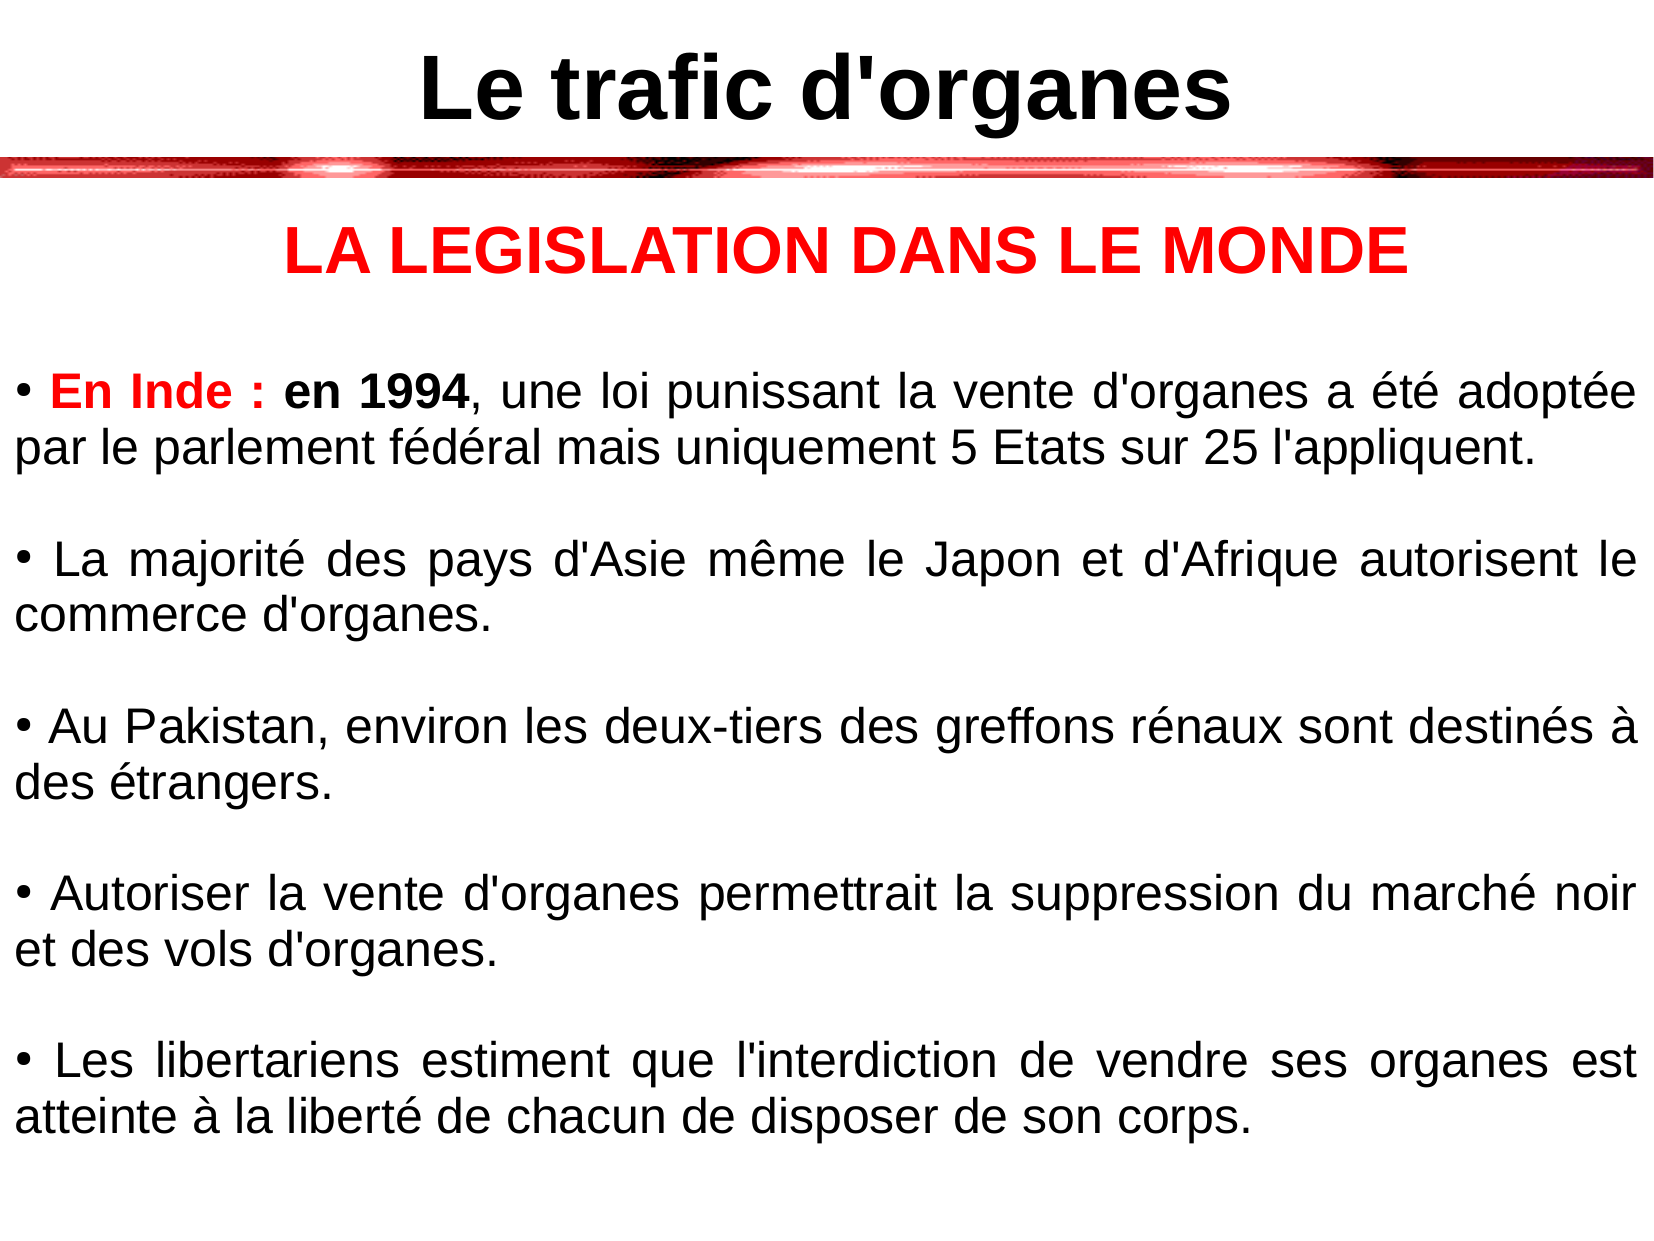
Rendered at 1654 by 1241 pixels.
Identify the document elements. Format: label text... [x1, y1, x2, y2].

picture [0, 157, 1654, 178]
text_box LA LEGISLATION DANS LE MONDE [265, 205, 1447, 296]
text_box Le trafic d'organes [0, 29, 1654, 148]
text_box En Inde : en 1994, une loi punissant la vente d'organes a été adoptée par le parlement fédéral mais uniquement 5 Etats sur 25 l'appliquent. La majorité des pays d'Asie même le Japon et d'Afrique autorisent le commerce d'organes. Au Pakistan, environ les deux-tiers des greffons rénaux sont destinés à des étrangers. Autoriser la vente d'organes permettrait la suppression du marché noir et des vols d'organes. Les libertariens estiment que l'interdiction de vendre ses organes est atteinte à la liberté de chacun de disposer de son corps. [0, 356, 1654, 1154]
